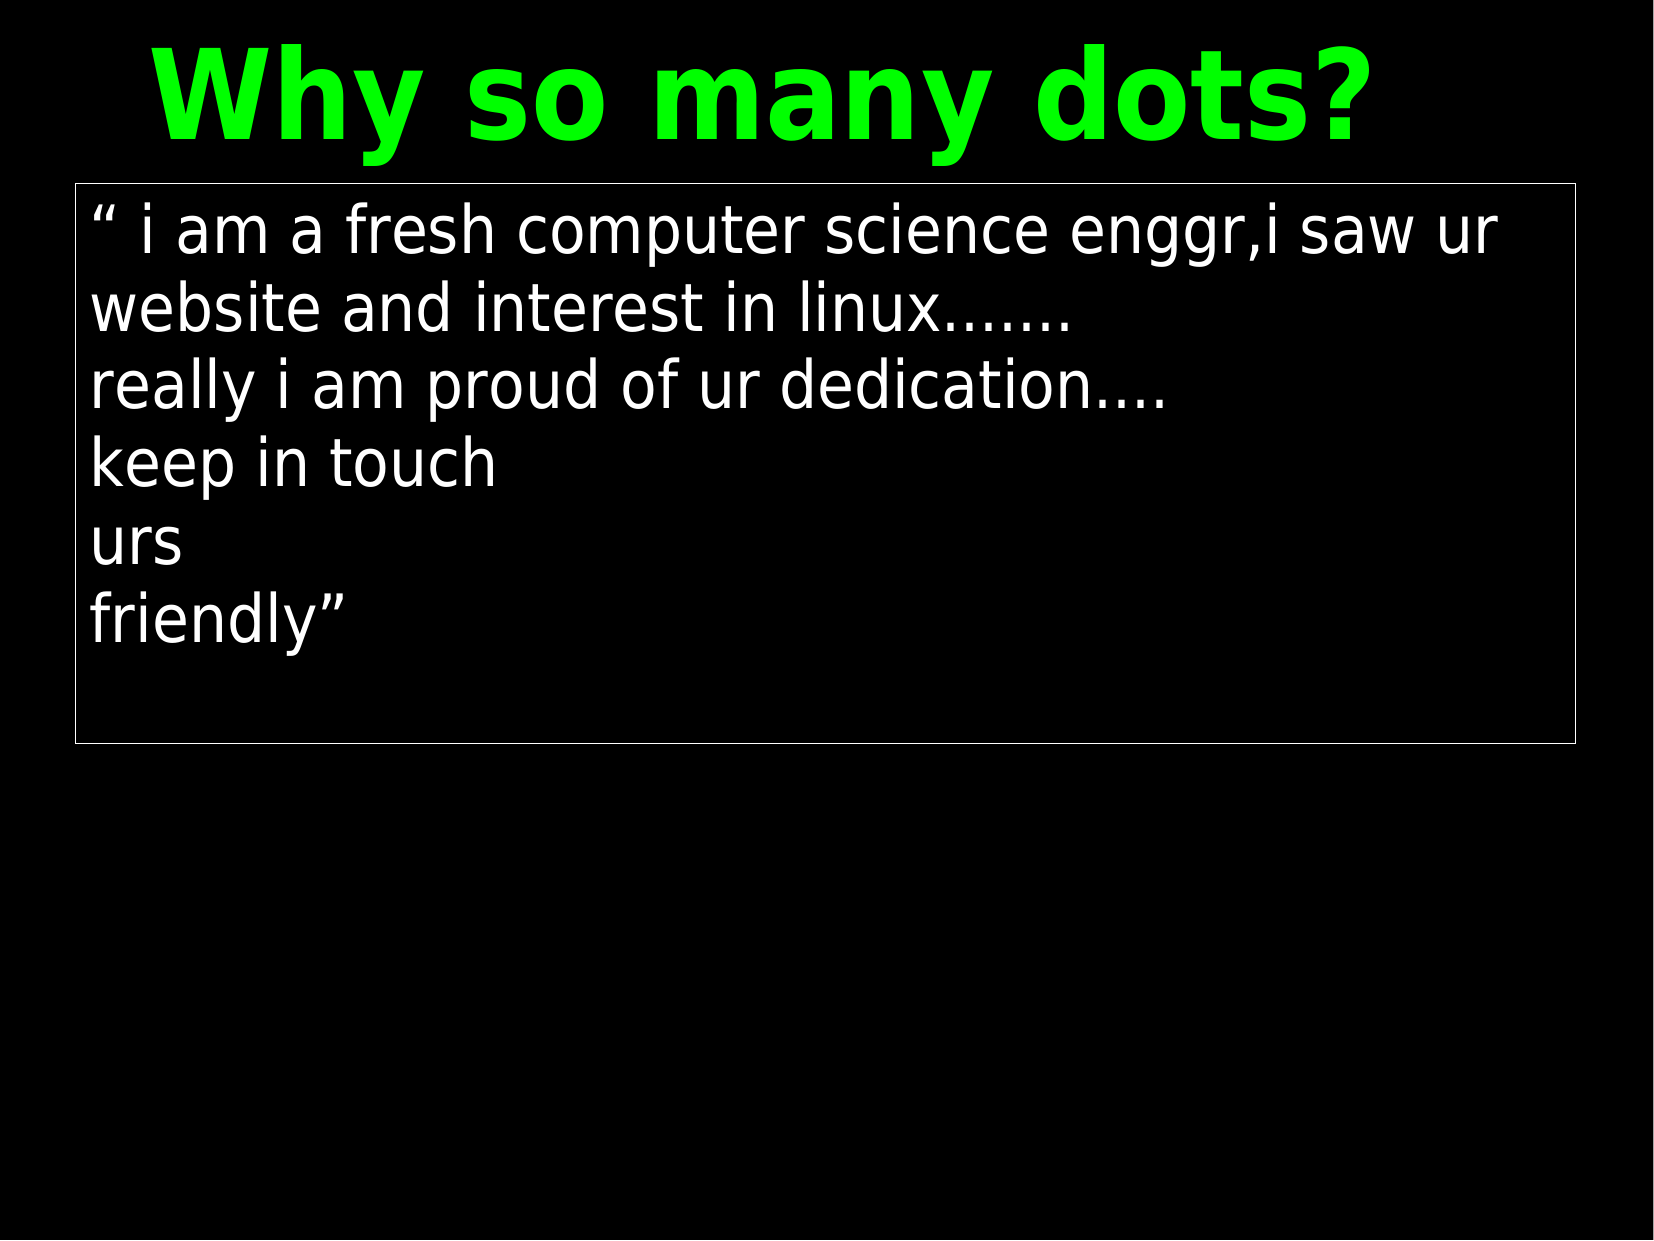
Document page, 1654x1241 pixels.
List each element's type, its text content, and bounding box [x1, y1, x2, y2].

text_box Why so many dots? [134, 15, 1597, 177]
text_box “ i am a fresh computer science enggr,i saw ur website and interest in linux....... really i am proud of ur dedication.... keep in touch urs friendly” [75, 183, 1576, 744]
